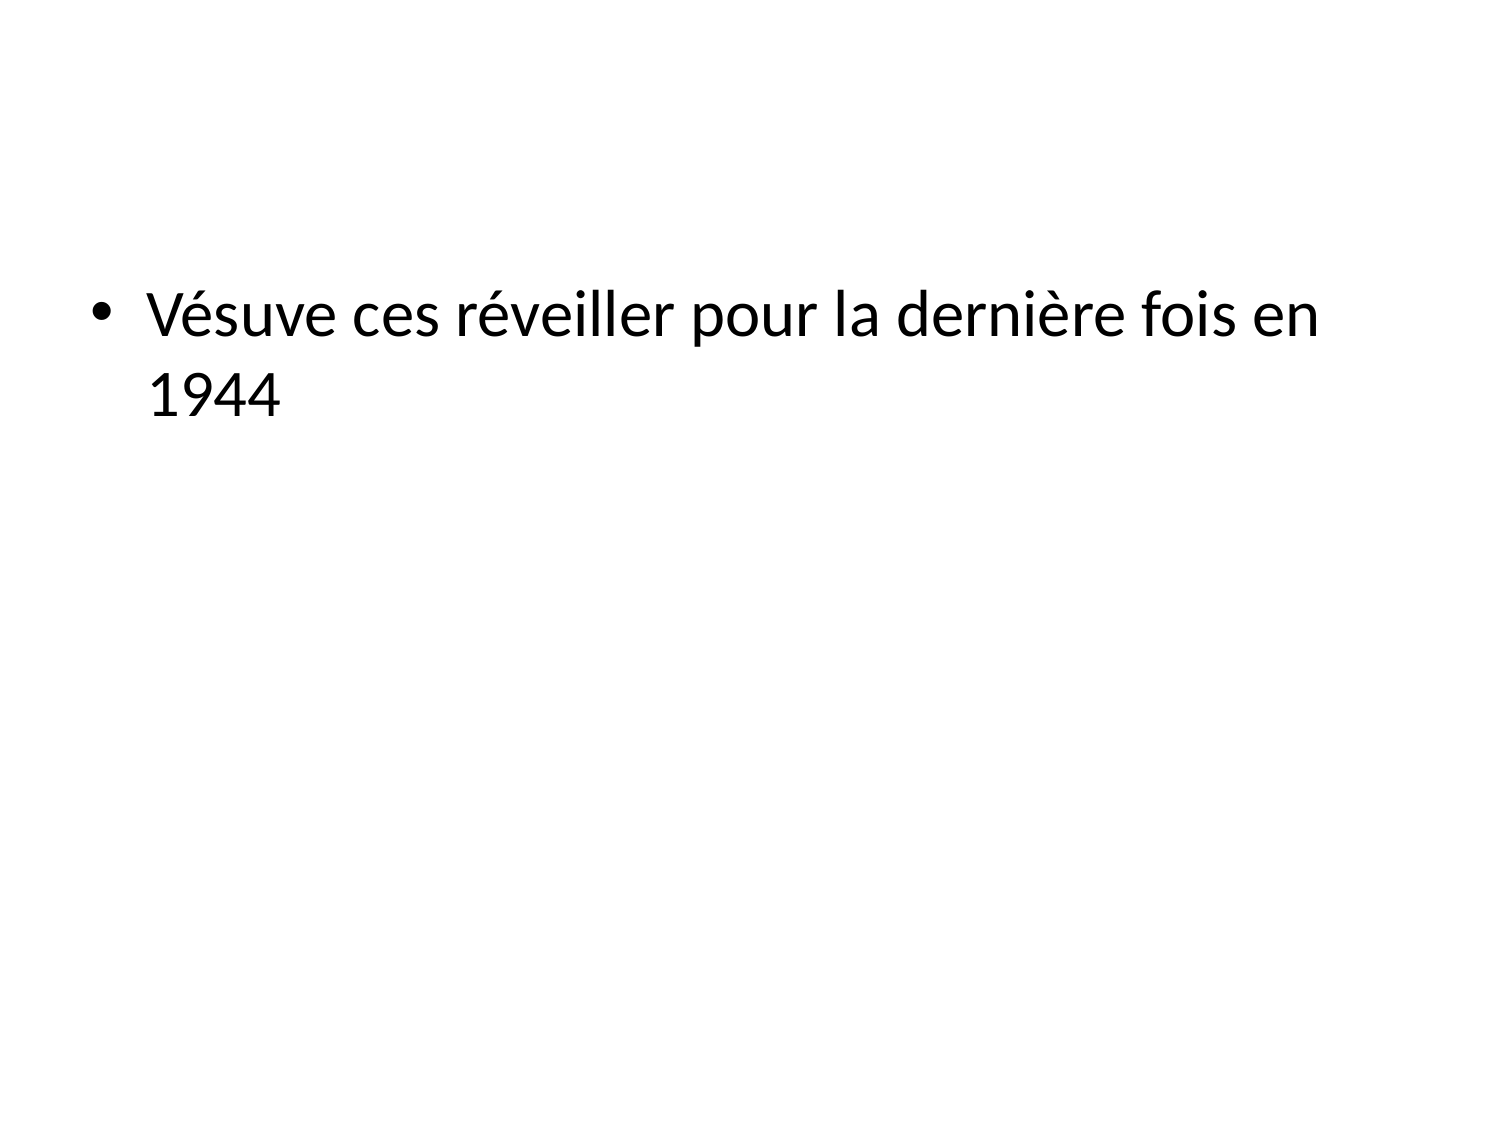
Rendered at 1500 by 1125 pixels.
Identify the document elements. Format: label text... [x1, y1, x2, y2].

list Vésuve ces réveiller pour la dernière fois en 1944 [75, 262, 1425, 1005]
